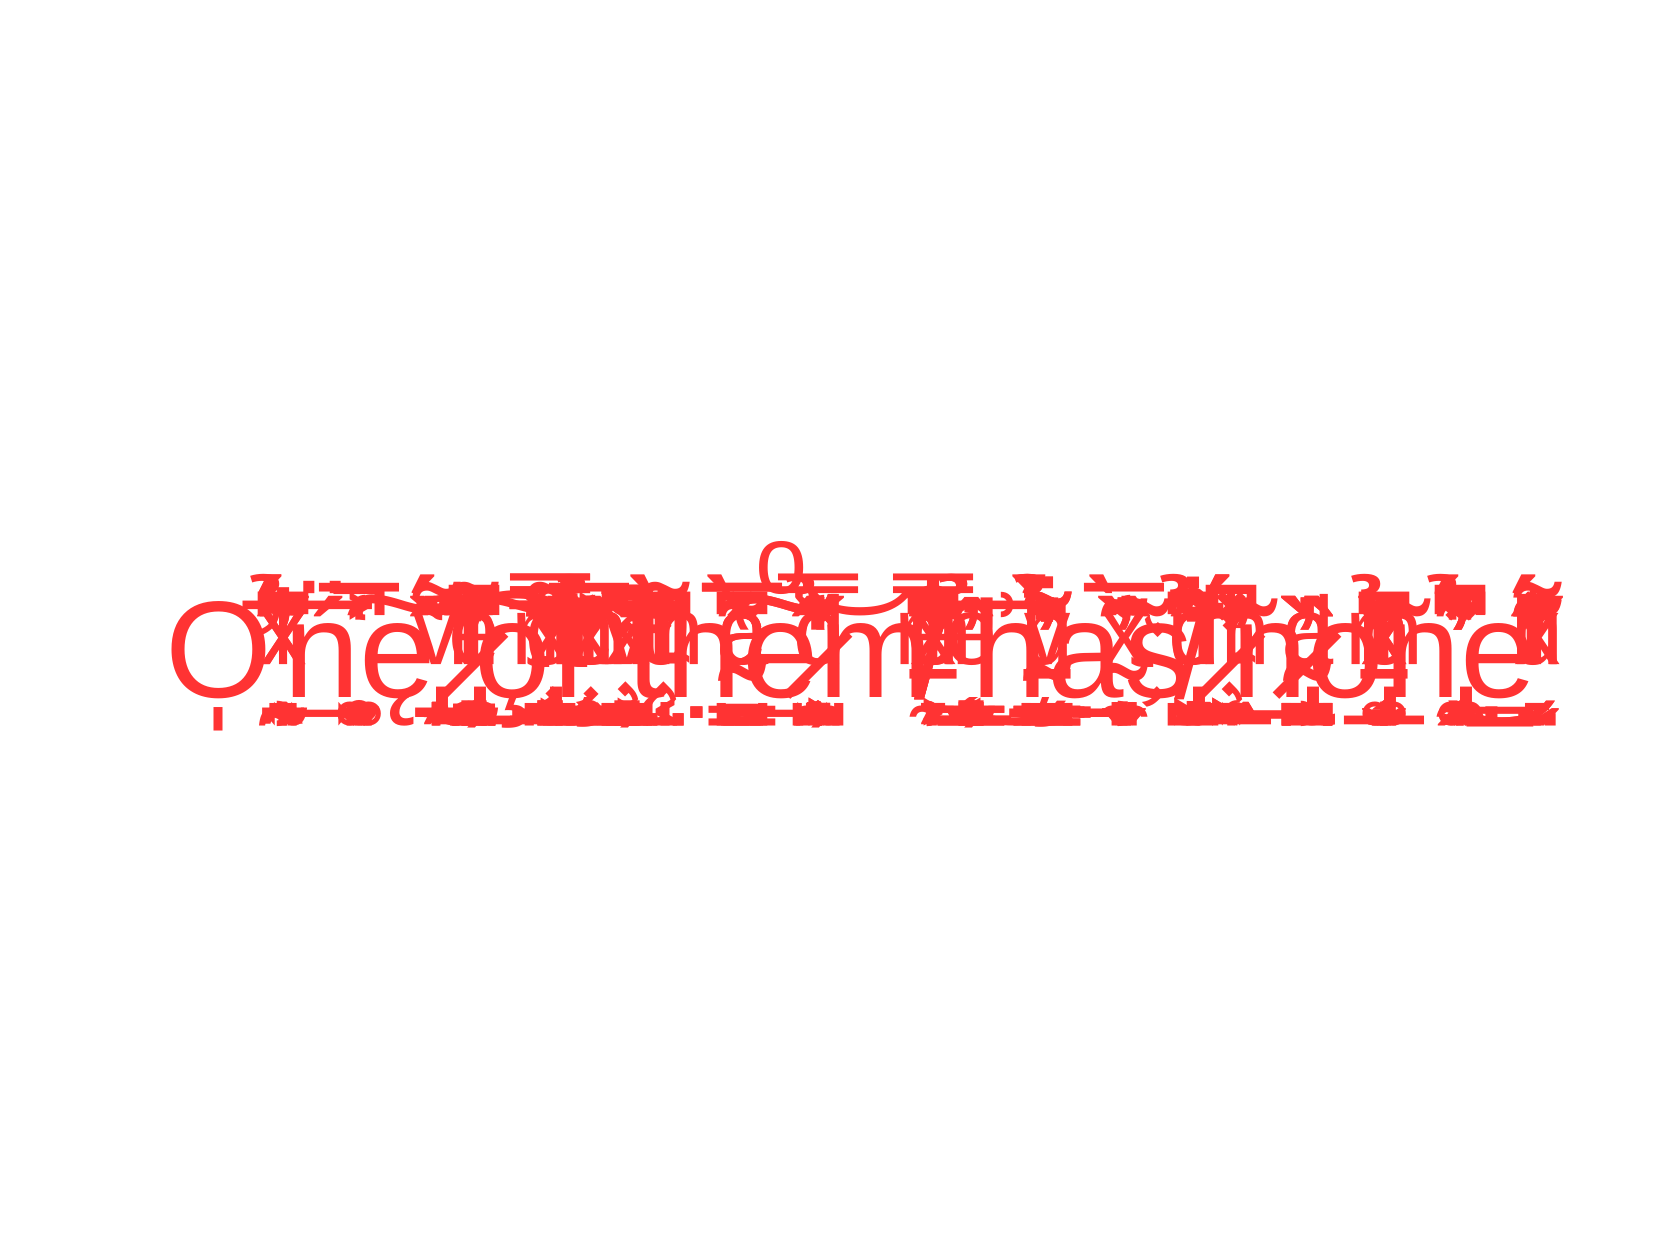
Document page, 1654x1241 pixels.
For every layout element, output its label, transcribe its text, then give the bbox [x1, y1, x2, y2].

subtitle Ơ̩̰̩̟̯̠͍͉̹ͯ͆̓̐̋͂ͥ̑̉́ͯ́̕͢͞ń̈̅͑͐̍̚̚͠͏̮͙͎͈̥͚͙ͅę̢̗̩̟̠̆̈̋̈́̄ͮ͑̏͌ ̡͌̓ͥ͗͛̽ͪͤ̍ͥ̈ͬ̄̚͏̷̲͙̭̦̹̠̻̳̗̭͎̳̰͈̠͚̘̠̠͠͡o̧̢̻̥̯̲̪̬̠͕̻͌̏̍ͫ͊ͩ̎̿̎̊͊̓̂̿̑̈ͯ͟͞͞f̧̛͊̍ͫ̔̈́ͪ͑̉̍̅ͫͨͪ͐ͭ̓ͯ̏̒̀̀҉̥͍͇͇ ̐̌̊̃̌͛ͮ͆ͯ͂̚̚̚҉̦̺̻̝͔̫͉̪̯̘̹͕̯̳̳̘̬ͅt̨̩̤̤͔̝͊ͫ͛ͧͬ͌͆̑͑͂͑̀h̴͇̳̣̬̤̣̺̀ͨ̅͂͆̅̽ͣ̔̽ͣ͢͠͠e̷̺͙̙͎̙͎̼͕͍̞̞̦̞̭͕̰ͦ͗̌̇̿̋̉̈͑͐ͨͩ͛̒̔͝m̸̵̸̸̹̗̼̹͕̞̎ͫ̿͆ͪ͊͒͋ͧ̂͑ͤ̓̆ͨͯ̏̓͘ ̨̥̠̙͔͈̫͇͇̙̦̻̠̝̥̲̠̲̉̂̓̉ͤ̕͜͞h͗ͪ̈́̎ͮ̍̓͋͋̀ͧ̉̓̆̉͟͏̴̵̧͇̫̺̗̖͇̗̪̮ͅạ̴͍͈̹̘̟̙̬̟̼̣̖͂̑̓̄̅̏ͯ̃̈͑̀̓s̡̉ͩ͋̂̊ͨ̆͆ͧ͏̸͘҉̼͙͖̺̮̬ͅ ̷̛̲̯͖̯̞̣͖̮͍̼̣̜͗̈́̽ͥ͐̃ͫ́̚ṉ̷̴̢̪̱̺̪̹̮̪̯̫̱̓̏̏ͣͩ̕ͅo̵̡̱͎̟͎̱̬̲̝͚̘ͨͯ̉͗̄̑ͪ̄͆̇͐ͬͪͬ̃̏ͫͯ͘n̡͎̼͉͙͚̞͙͔̭͑̓̉̎̽̓͂͆̐́̚̕͜͜e͇̣̤̞̬̒ͥ̽̆ͪ̽̋͌ͬ͊ͧ͛ͯ̇͂́ [82, 290, 1571, 1010]
